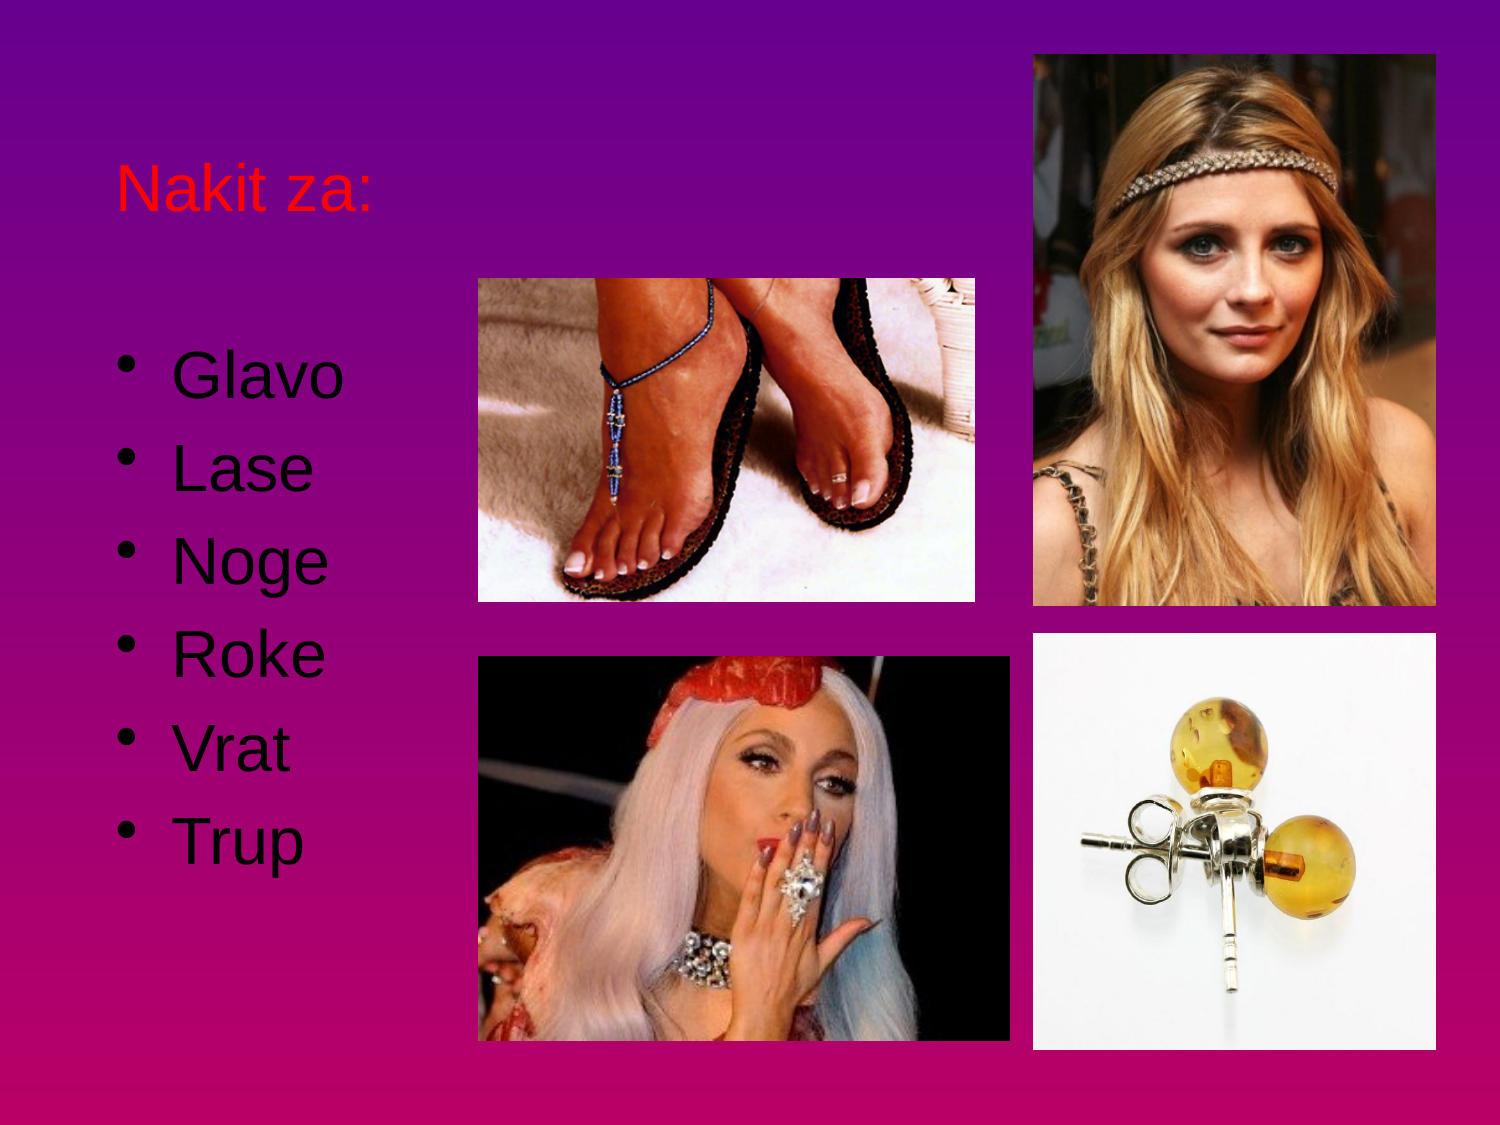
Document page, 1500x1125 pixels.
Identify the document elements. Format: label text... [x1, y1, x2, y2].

picture [478, 278, 975, 602]
picture [1033, 54, 1436, 606]
picture [1033, 633, 1436, 1050]
list Nakit za: Glavo Lase Noge Roke Vrat Trup [100, 137, 1451, 1057]
picture [478, 656, 1010, 1041]
